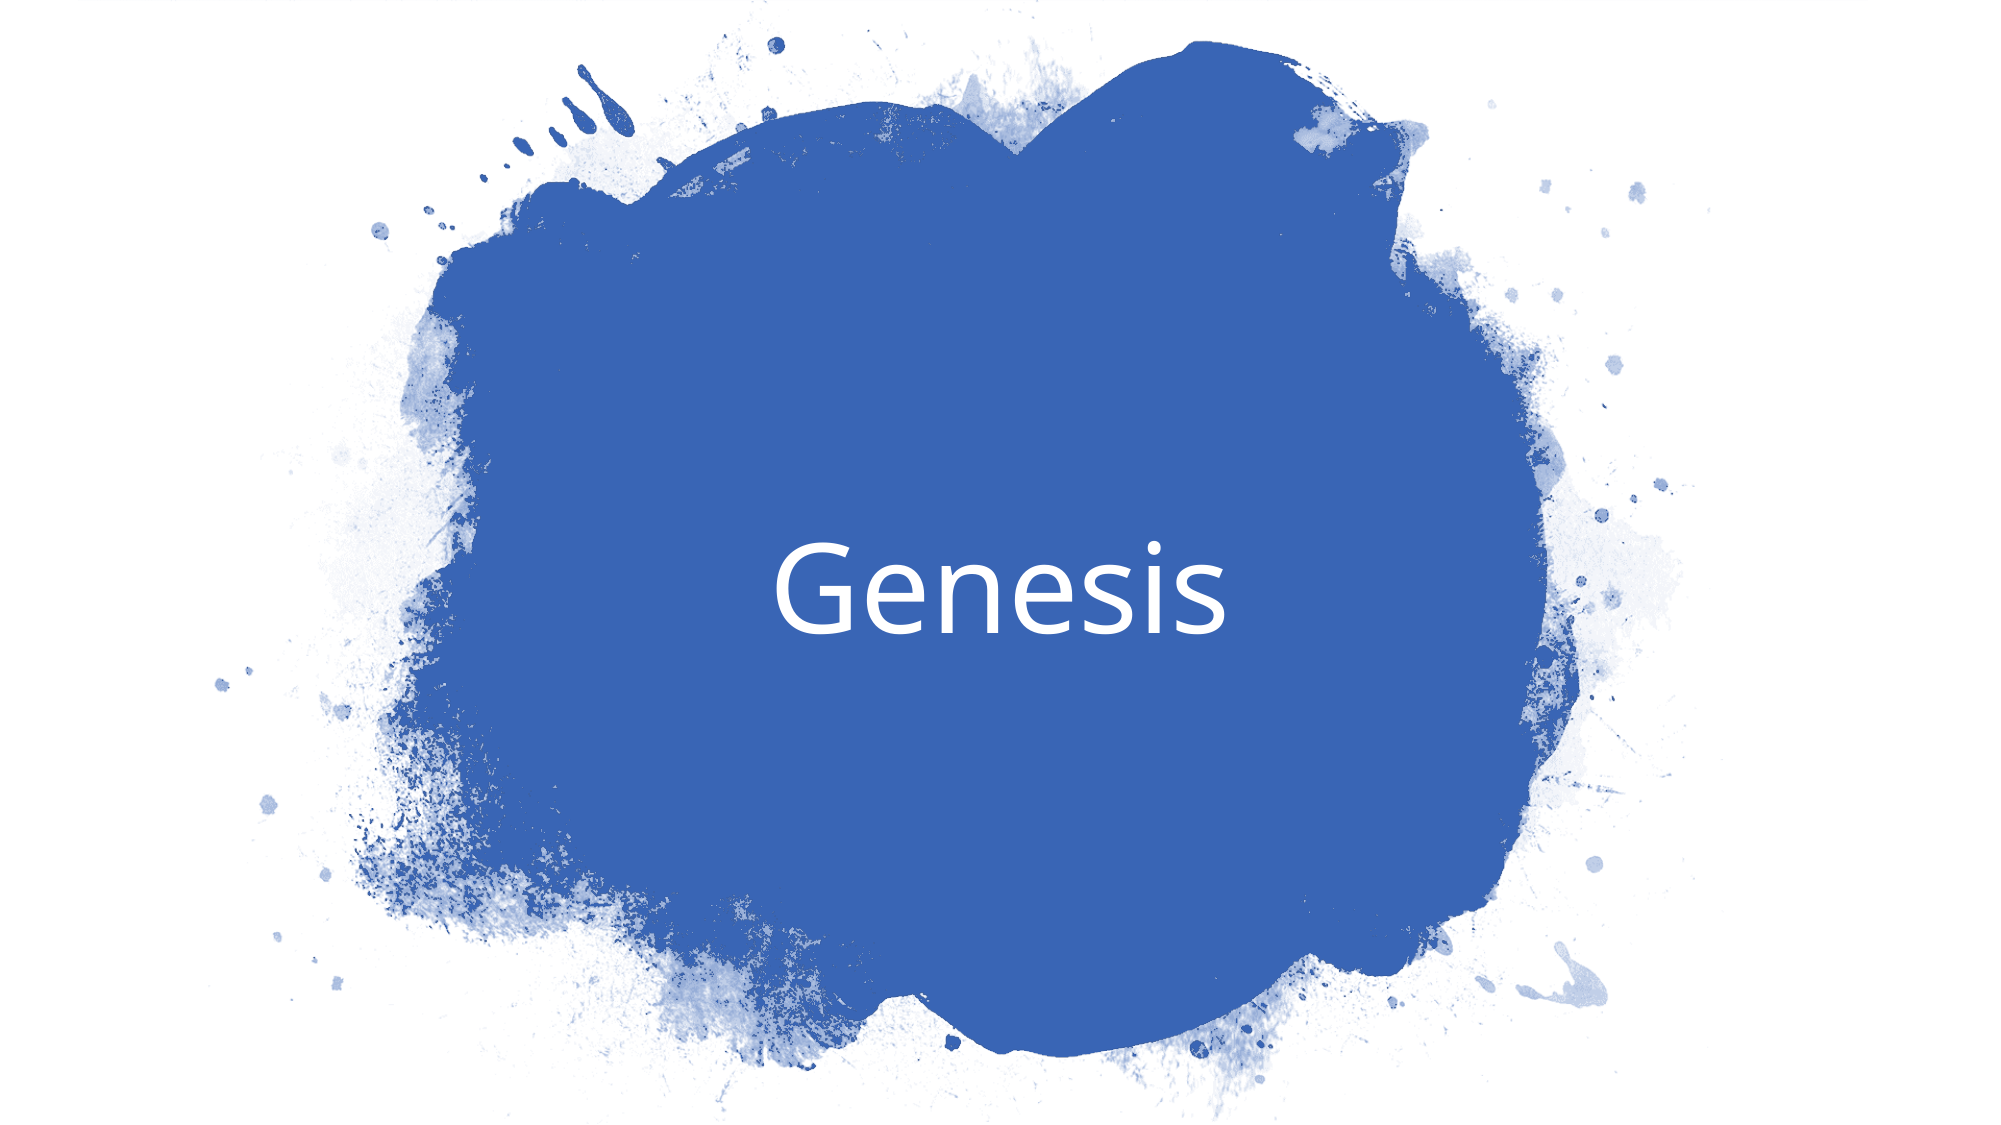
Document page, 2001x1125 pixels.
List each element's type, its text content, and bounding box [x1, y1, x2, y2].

title Genesis [499, 335, 1502, 669]
picture [0, 0, 2000, 1125]
